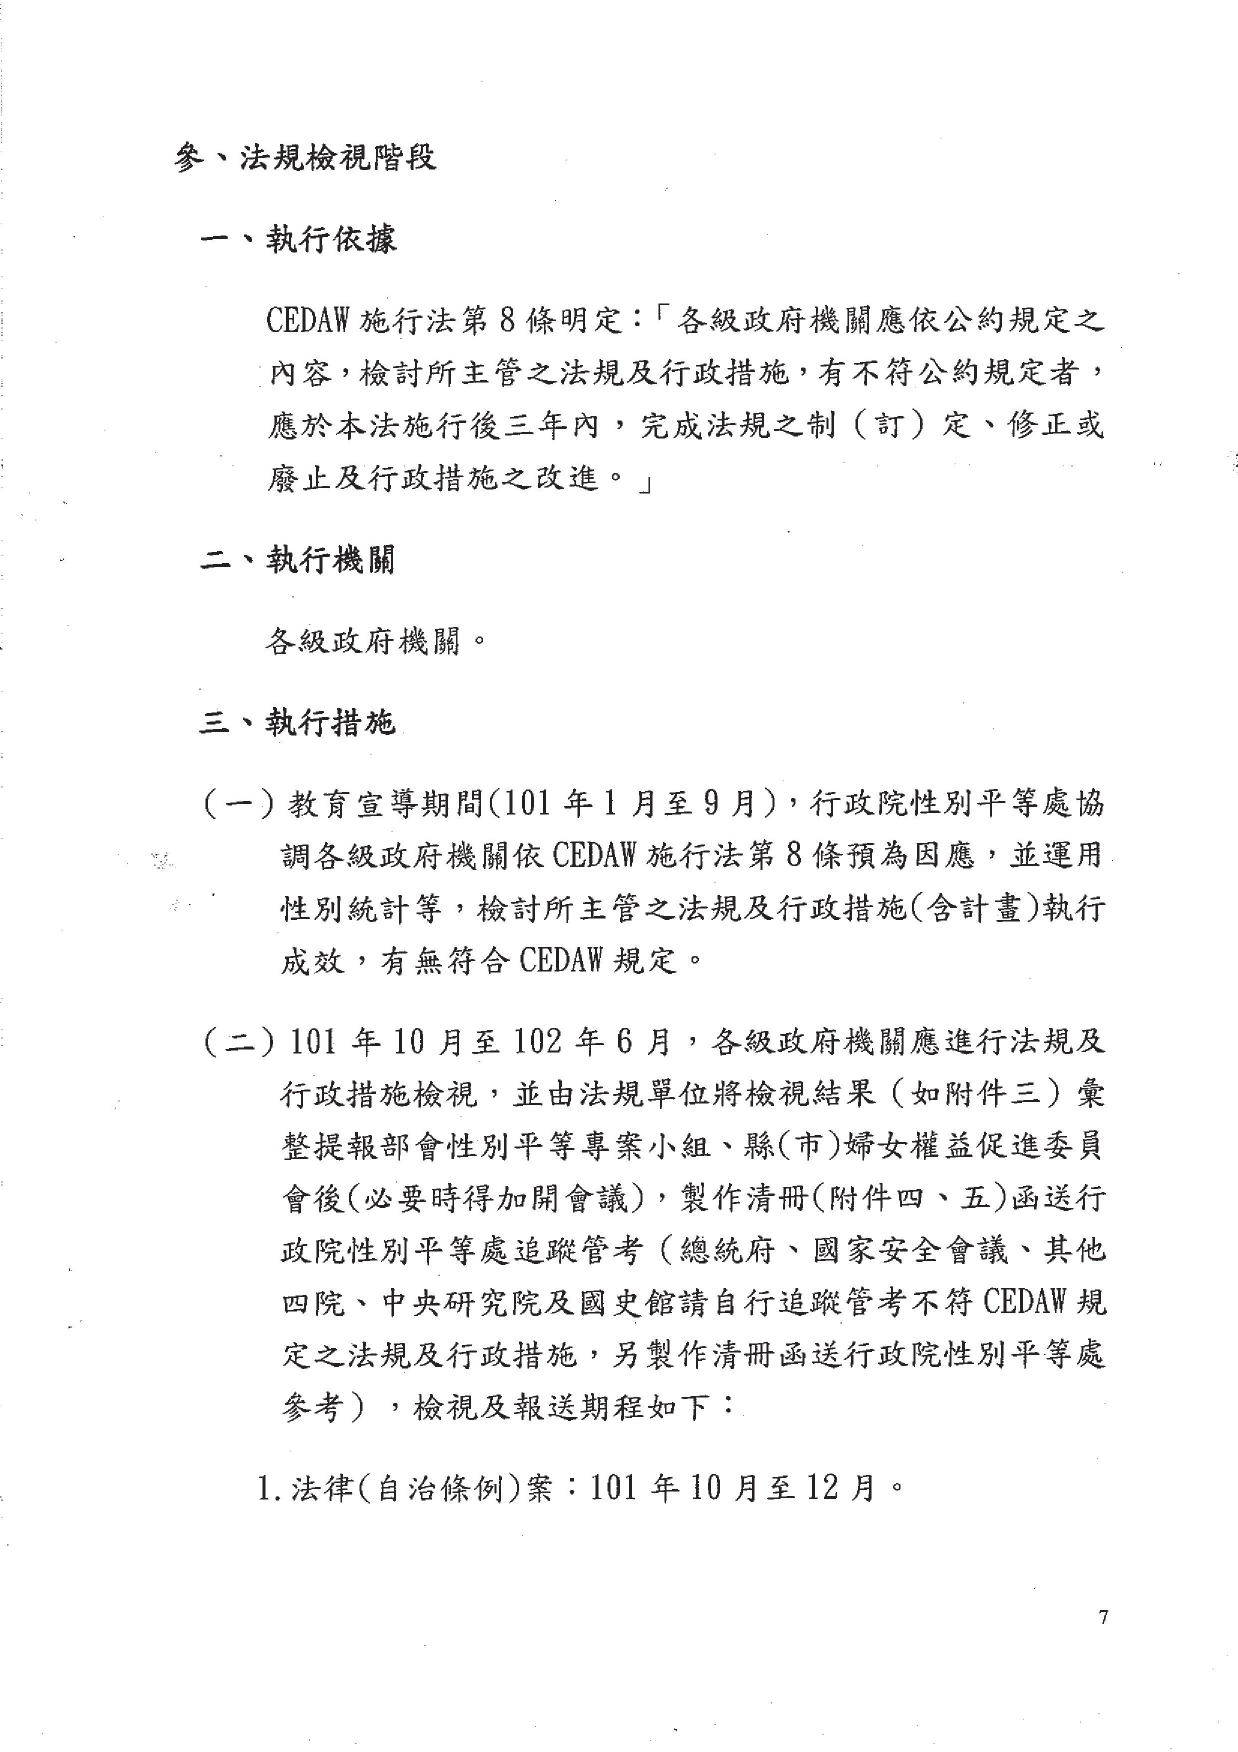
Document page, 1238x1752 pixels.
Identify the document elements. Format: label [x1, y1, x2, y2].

text_box [0, 0, 1238, 1751]
